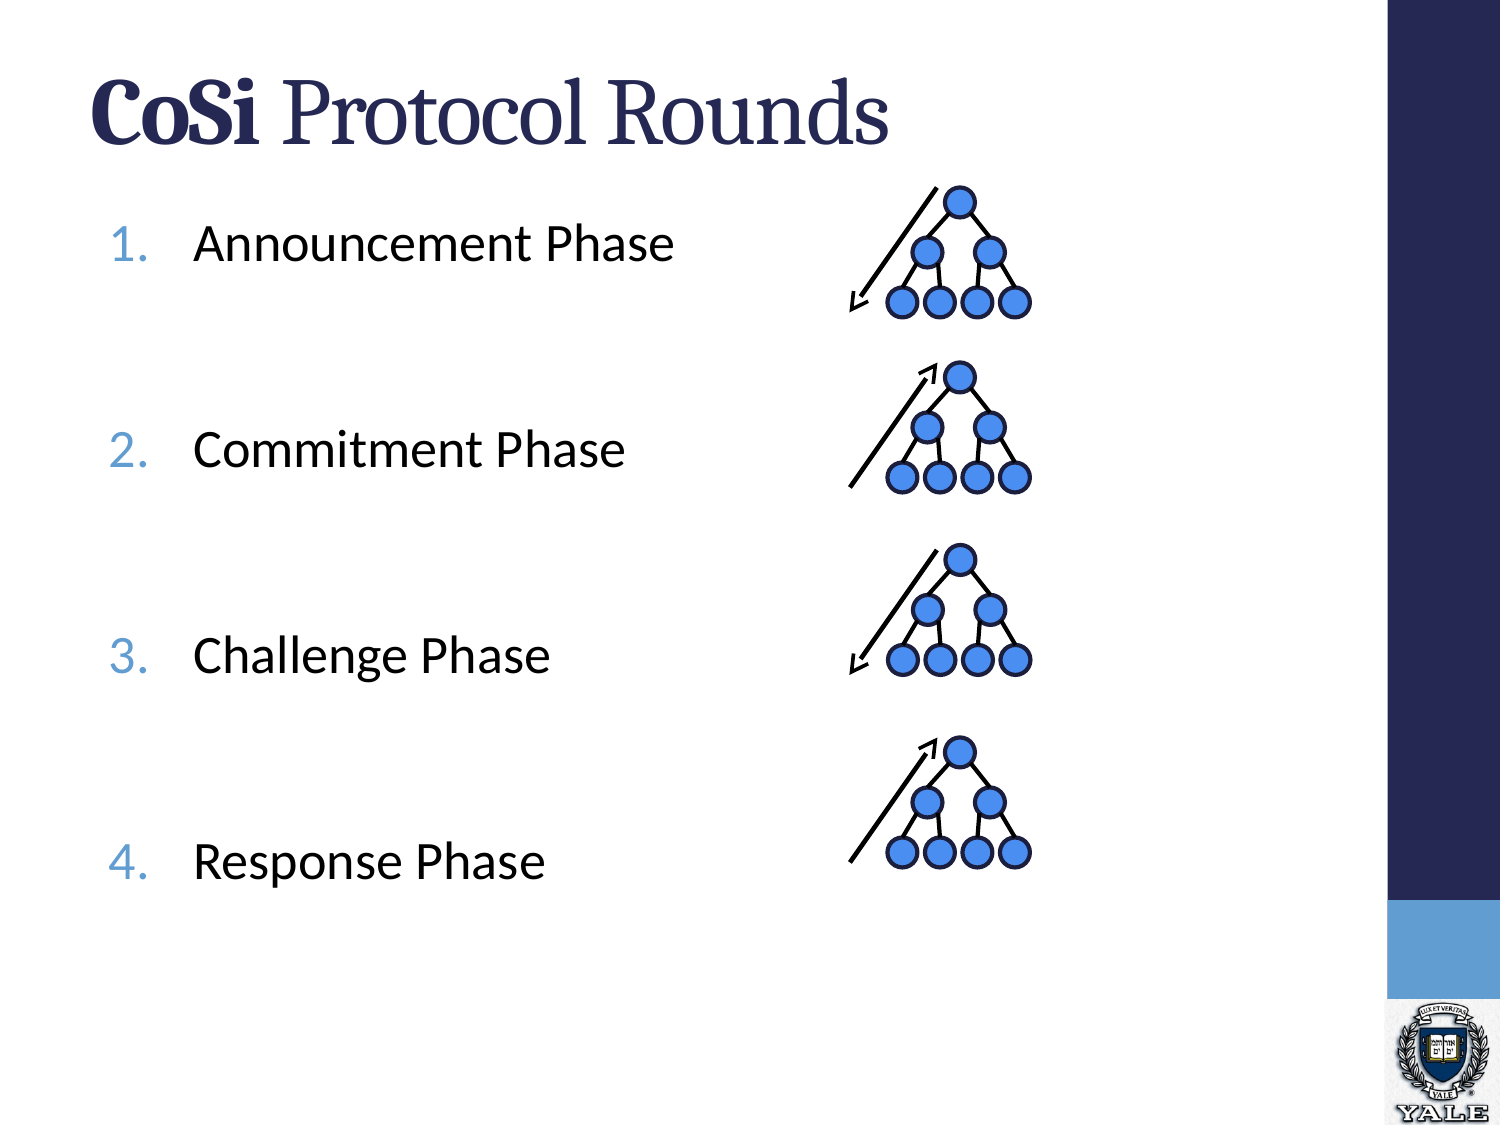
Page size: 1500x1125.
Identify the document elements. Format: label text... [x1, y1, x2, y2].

text_box [887, 837, 918, 868]
text_box [887, 462, 918, 493]
text_box [912, 237, 943, 268]
text_box [925, 645, 956, 675]
list Announcement Phase Commitment Phase Challenge Phase Response Phase [75, 200, 788, 1063]
text_box [944, 737, 975, 768]
text_box [1000, 645, 1031, 675]
text_box [974, 237, 1005, 268]
text_box [975, 595, 1006, 625]
text_box [944, 362, 975, 393]
text_box [924, 837, 955, 868]
text_box [999, 287, 1030, 318]
text_box [887, 645, 918, 675]
text_box [974, 412, 1005, 443]
text_box [924, 462, 955, 493]
text_box [945, 544, 976, 575]
text_box [999, 837, 1030, 868]
text_box [912, 412, 943, 443]
text_box [912, 787, 943, 818]
text_box [912, 595, 943, 625]
text_box [999, 462, 1030, 493]
text_box [887, 287, 918, 318]
text_box [974, 787, 1005, 818]
text_box [962, 645, 993, 675]
text_box [924, 287, 955, 318]
text_box [944, 187, 975, 218]
title CoSi Protocol Rounds [75, 12, 1325, 200]
picture [1384, 999, 1500, 1125]
text_box [962, 462, 993, 493]
text_box [962, 287, 993, 318]
text_box [962, 837, 993, 868]
